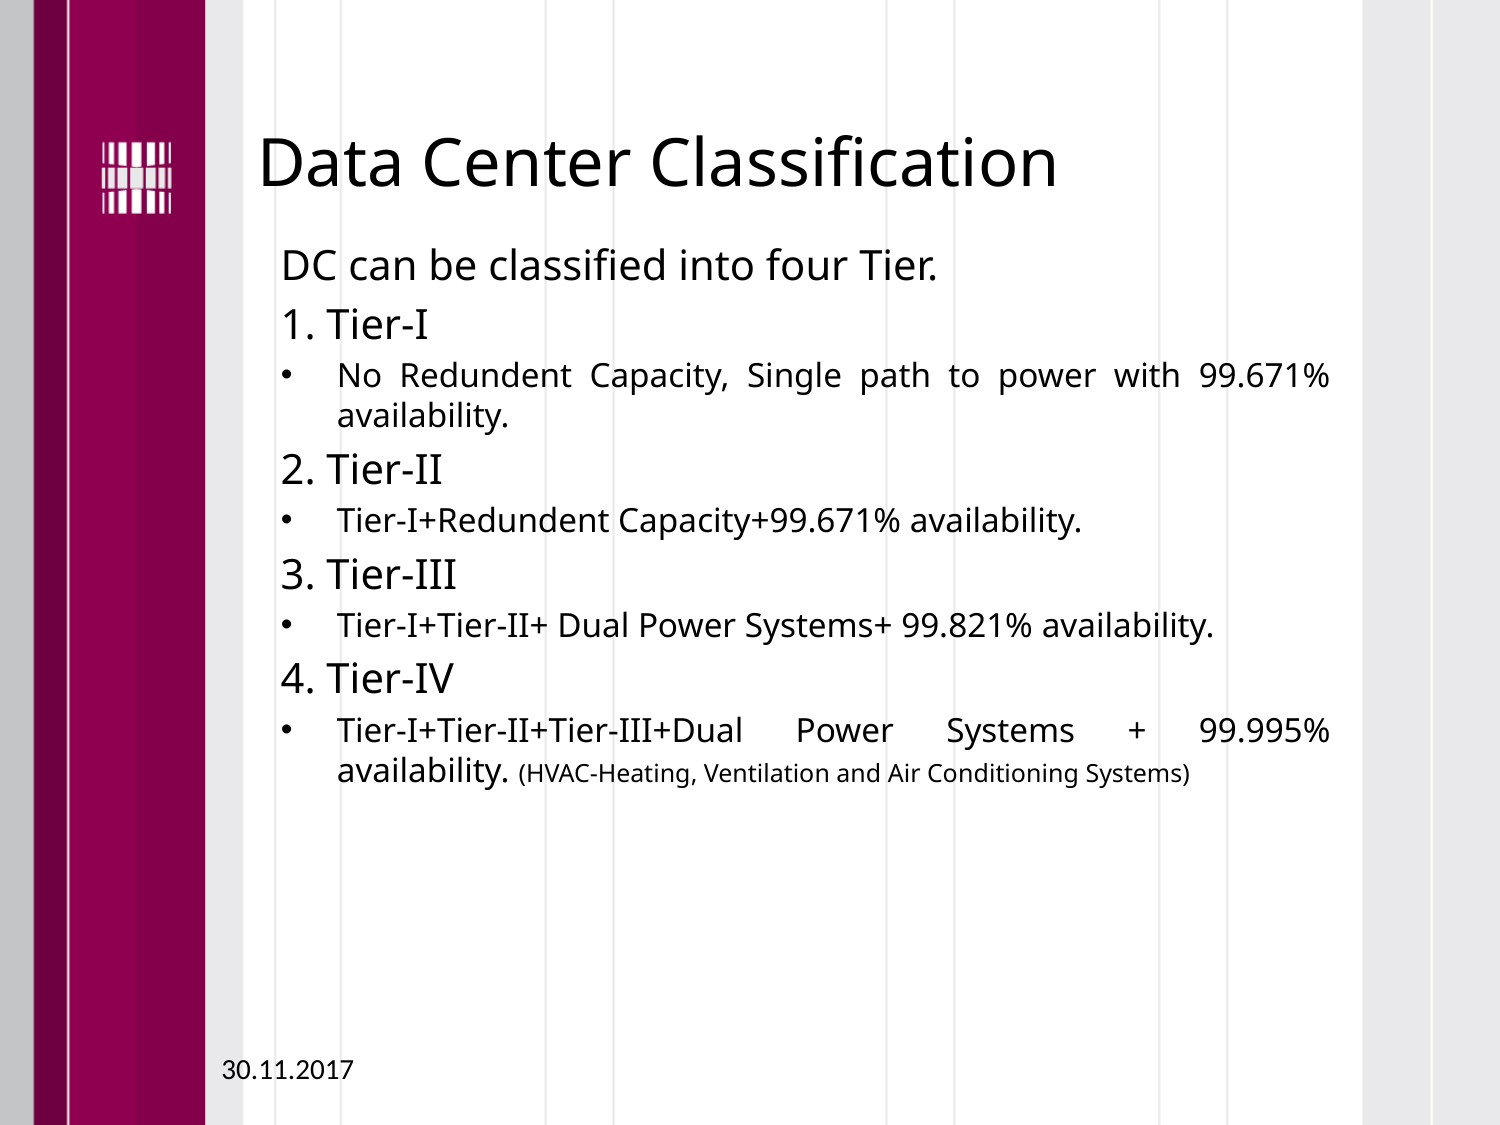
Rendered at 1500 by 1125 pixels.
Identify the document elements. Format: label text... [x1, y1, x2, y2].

title Data Center Classification [242, 75, 1317, 244]
list DC can be classified into four Tier. 1. Tier-I No Redundent Capacity, Single path to power with 99.671% availability. 2. Tier-II Tier-I+Redundent Capacity+99.671% availability. 3. Tier-III Tier-I+Tier-II+ Dual Power Systems+ 99.821% availability. 4. Tier-IV Tier-I+Tier-II+Tier-III+Dual Power Systems + 99.995% availability. (HVAC-Heating, Ventilation and Air Conditioning Systems) [265, 231, 1348, 1059]
picture [0, 0, 1500, 1125]
slide_number 30.11.2017 [206, 1042, 557, 1103]
